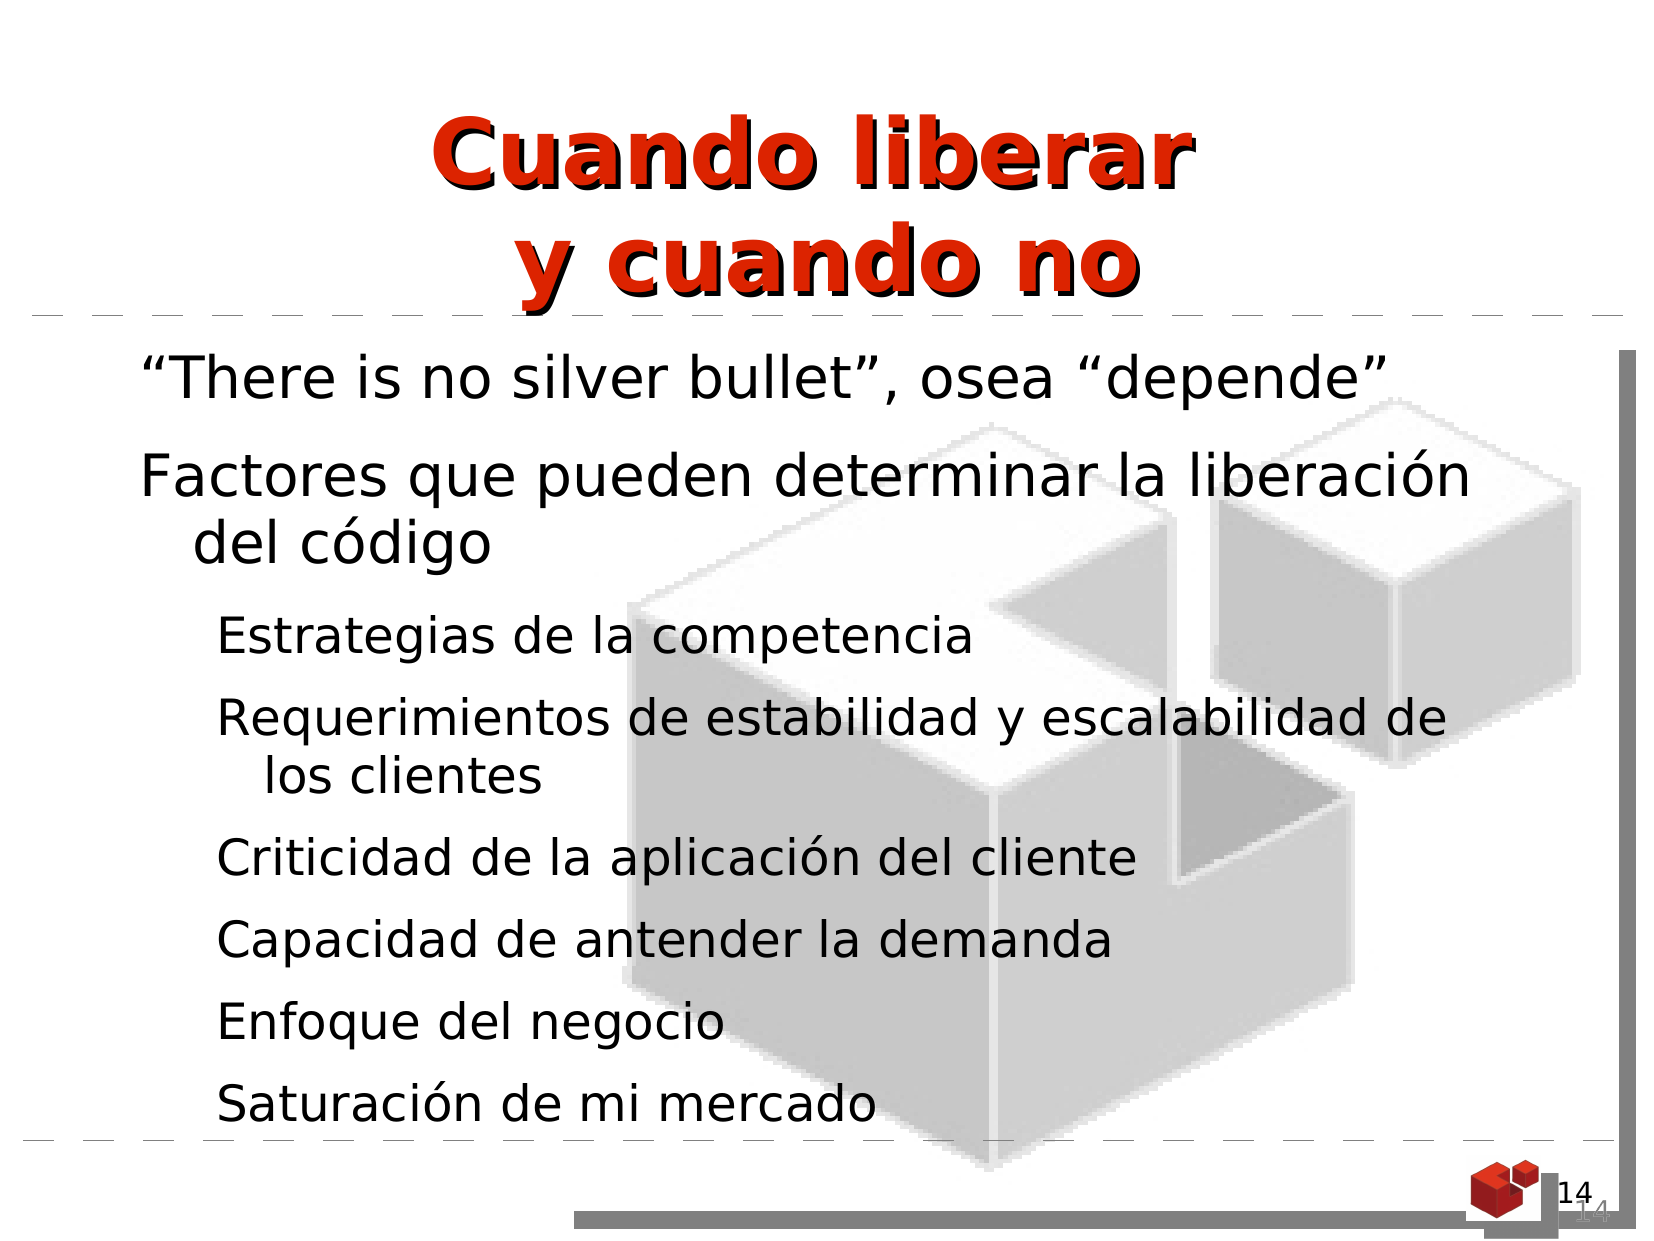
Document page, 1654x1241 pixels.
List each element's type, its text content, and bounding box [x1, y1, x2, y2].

picture [557, 333, 1619, 1221]
picture [1578, 1185, 1585, 1196]
list “There is no silver bullet”, osea “depende” Factores que pueden determinar la liberación del código Estrategias de la competencia Requerimientos de estabilidad y escalabilidad de los clientes Criticidad de la aplicación del cliente Capacidad de antender la demanda Enfoque del negocio Saturación de mi mercado [121, 344, 1534, 1133]
title Cuando liberar y cuando no [121, 99, 1534, 314]
